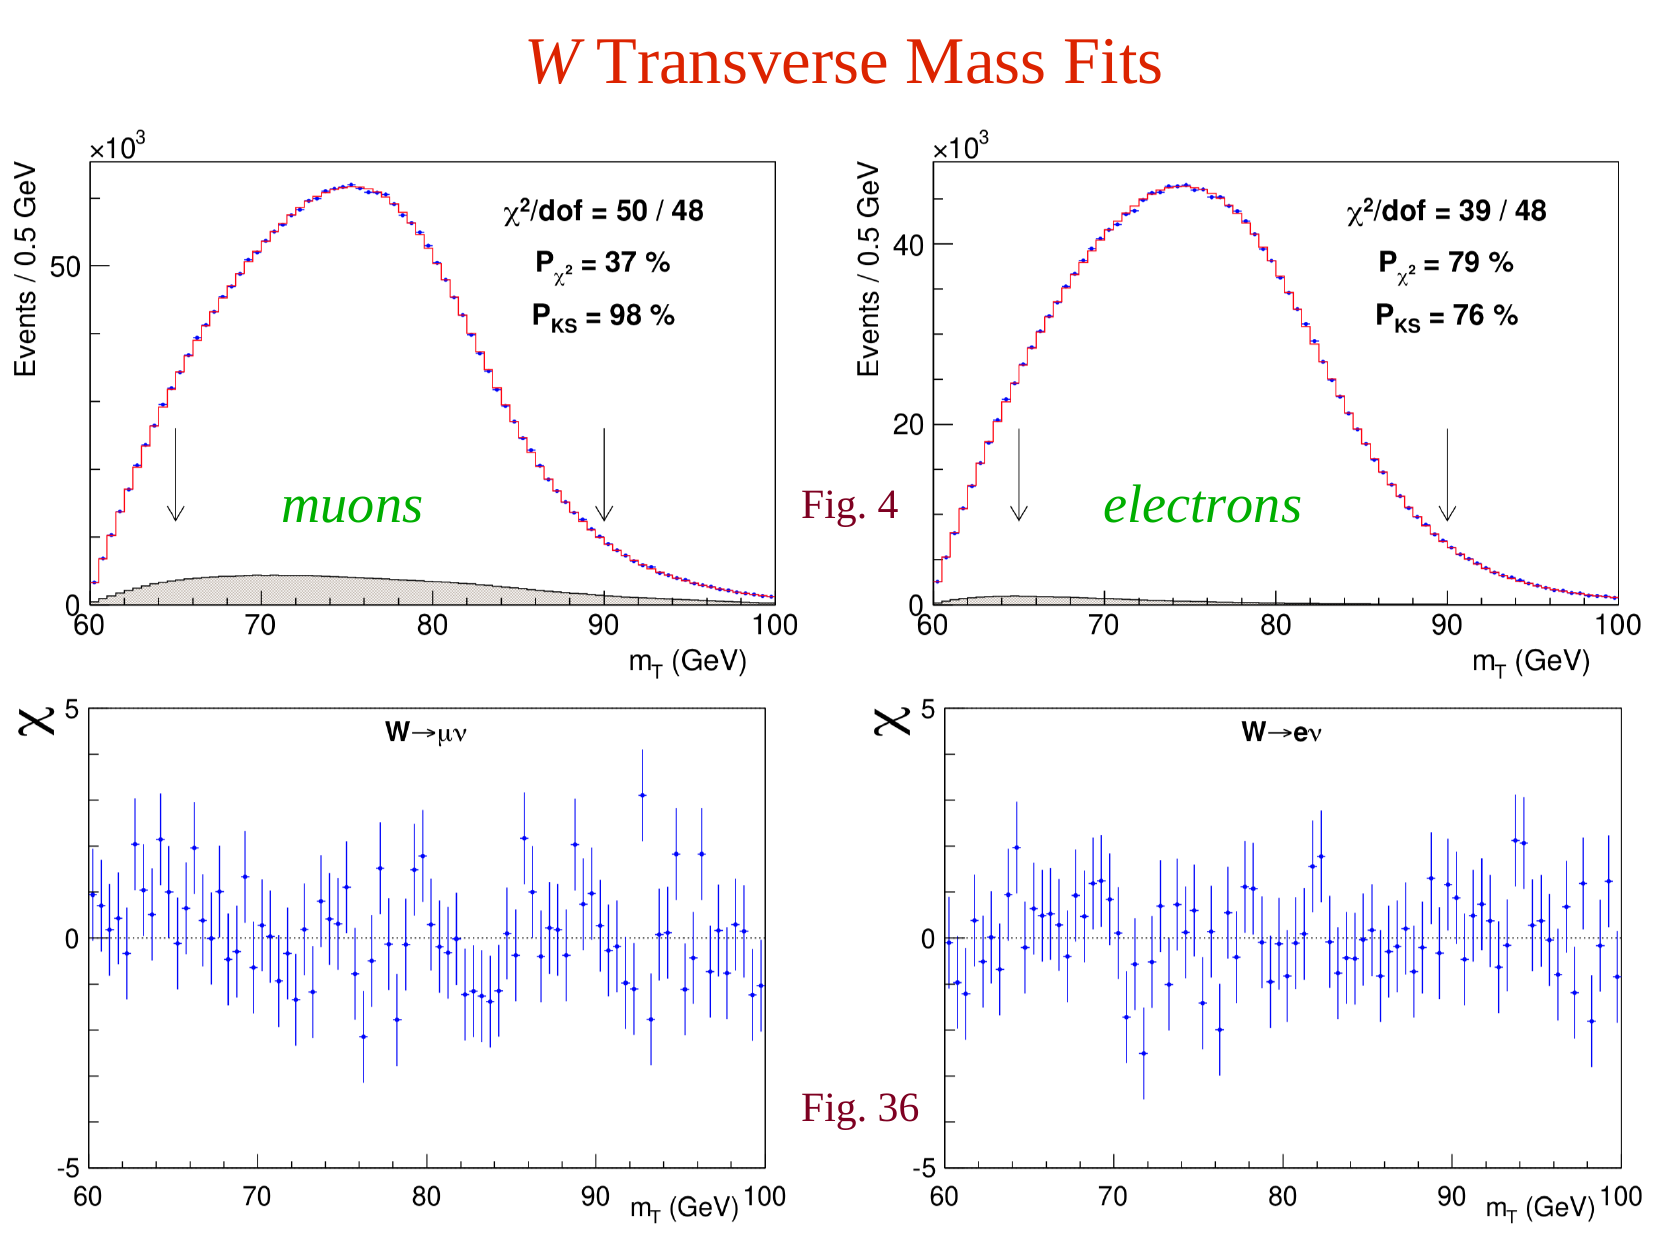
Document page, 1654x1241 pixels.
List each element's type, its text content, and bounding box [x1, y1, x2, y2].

title W Transverse Mass Fits [121, 0, 1534, 118]
text_box Fig. 36 [801, 1084, 943, 1131]
text_box Fig. 4 [801, 481, 943, 528]
text_box muons [281, 473, 449, 540]
text_box electrons [1103, 474, 1303, 540]
picture [0, 118, 1654, 1239]
